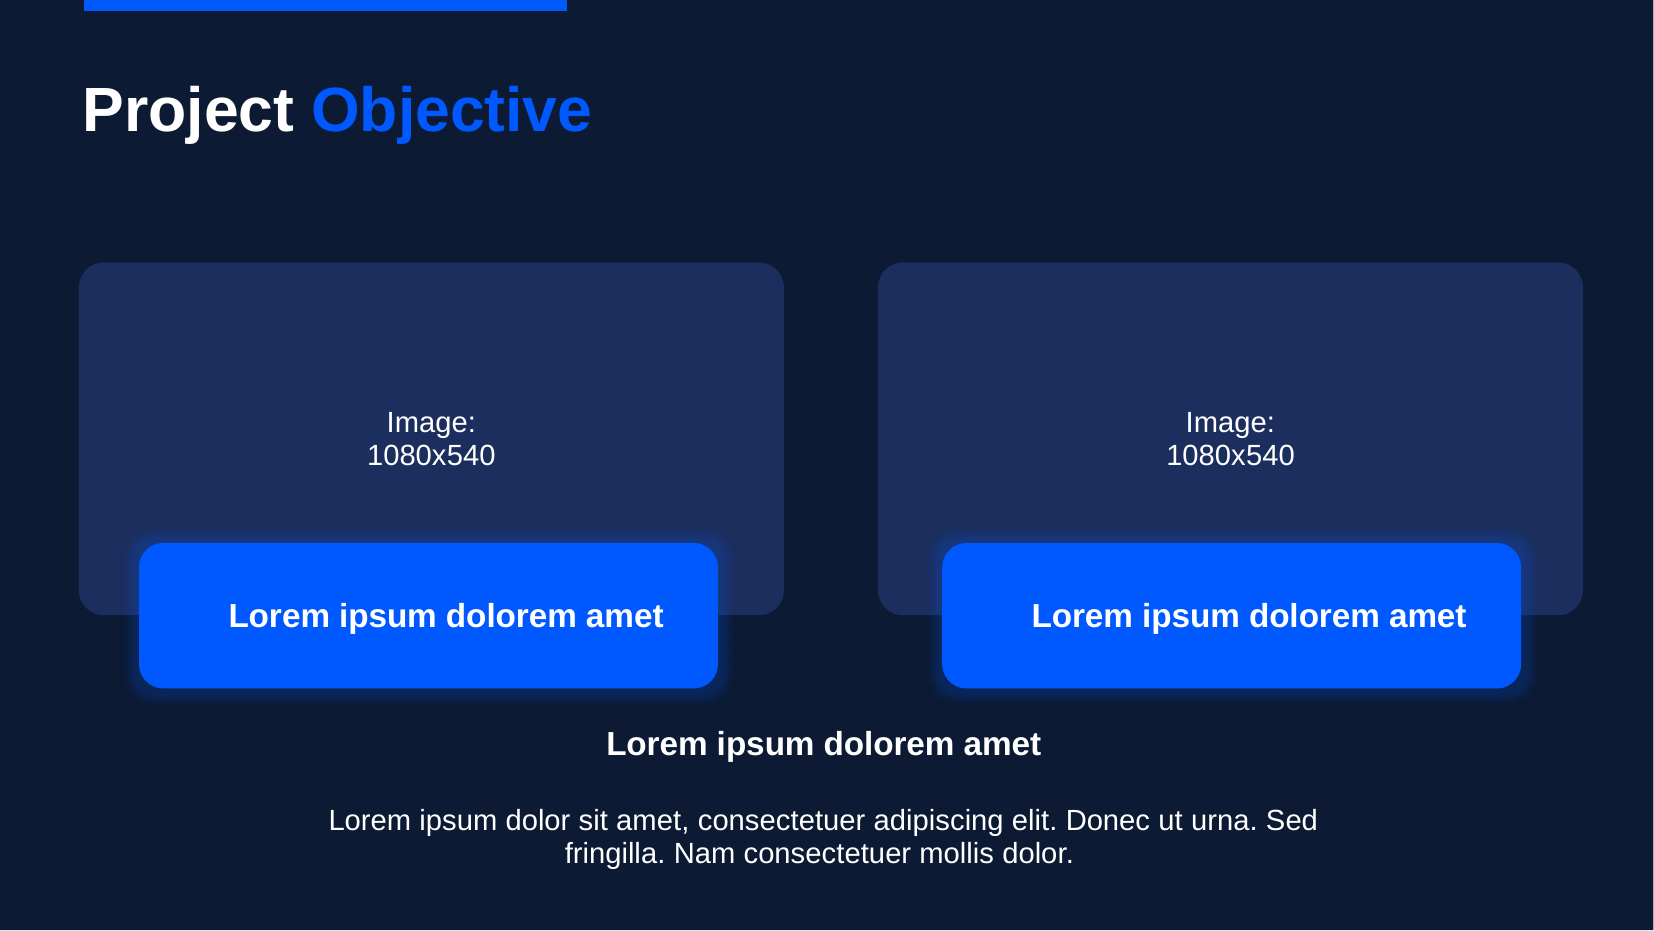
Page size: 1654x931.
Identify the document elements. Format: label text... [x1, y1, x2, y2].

text_box Image: 1080x540 [877, 262, 1584, 616]
text_box Lorem ipsum dolorem amet [942, 543, 1522, 689]
text_box Image: 1080x540 [78, 262, 784, 616]
text_box Lorem ipsum dolorem amet [139, 542, 718, 689]
title Project Objective [82, 75, 1576, 188]
text_box Lorem ipsum dolorem amet Lorem ipsum dolor sit amet, consectetuer adipiscing elit. Donec ut urna. Sed fringilla. Nam consectetuer mollis dolor. [262, 724, 1351, 871]
